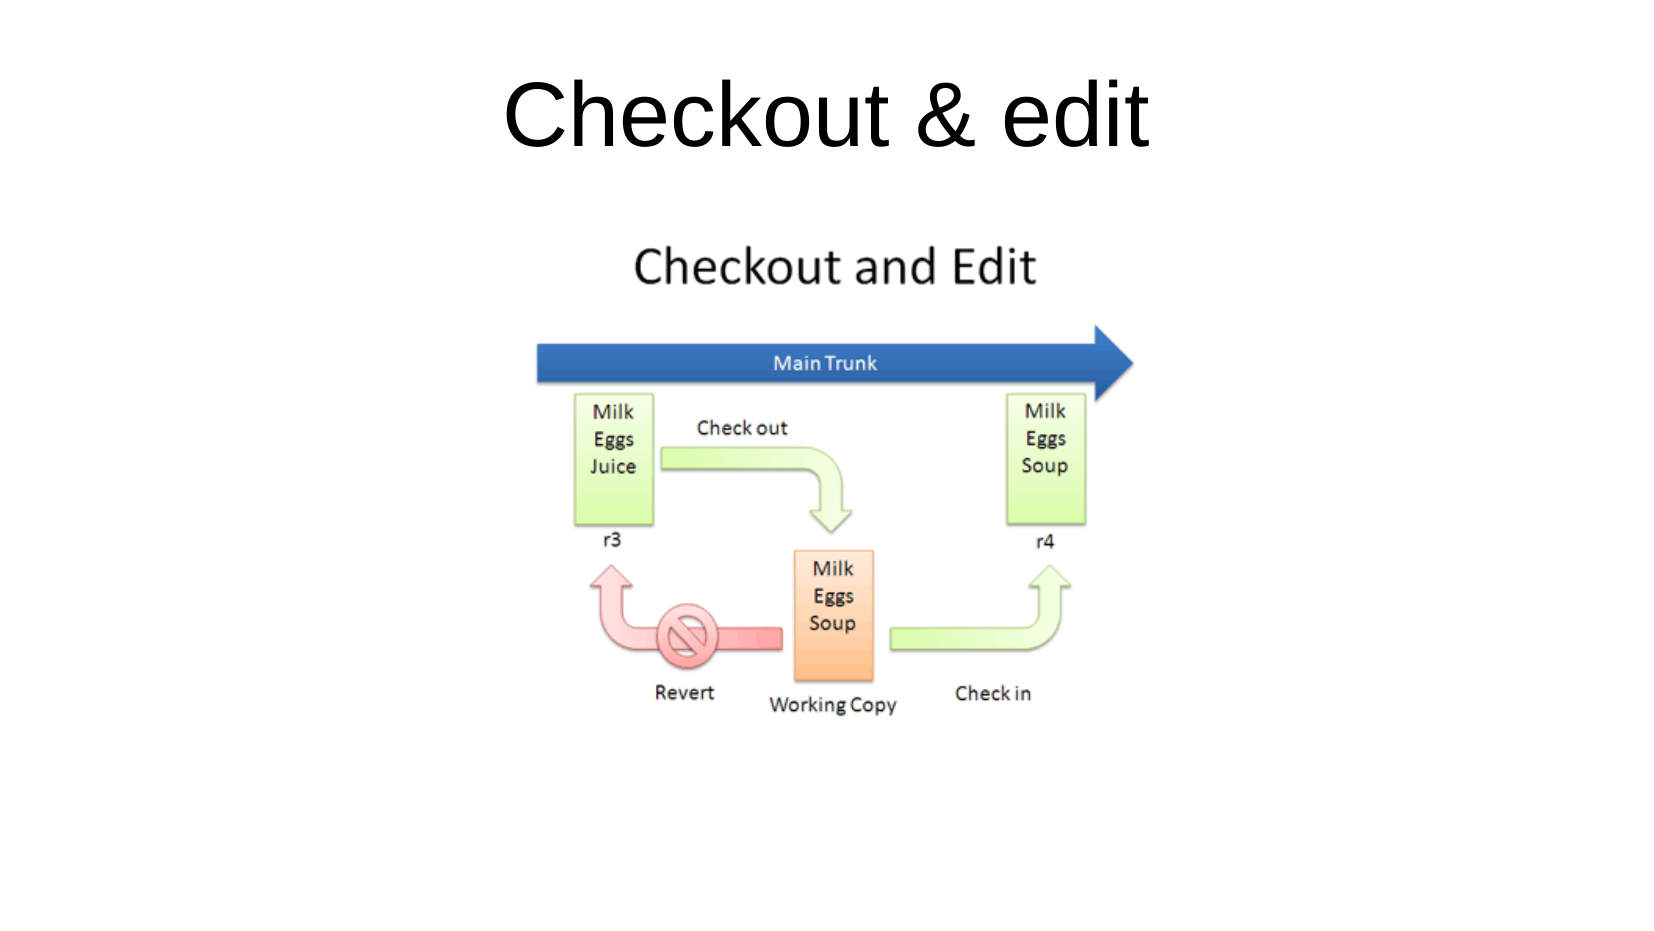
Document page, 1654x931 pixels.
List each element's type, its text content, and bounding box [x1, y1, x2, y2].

title Checkout & edit [82, 37, 1571, 193]
picture [497, 208, 1162, 724]
